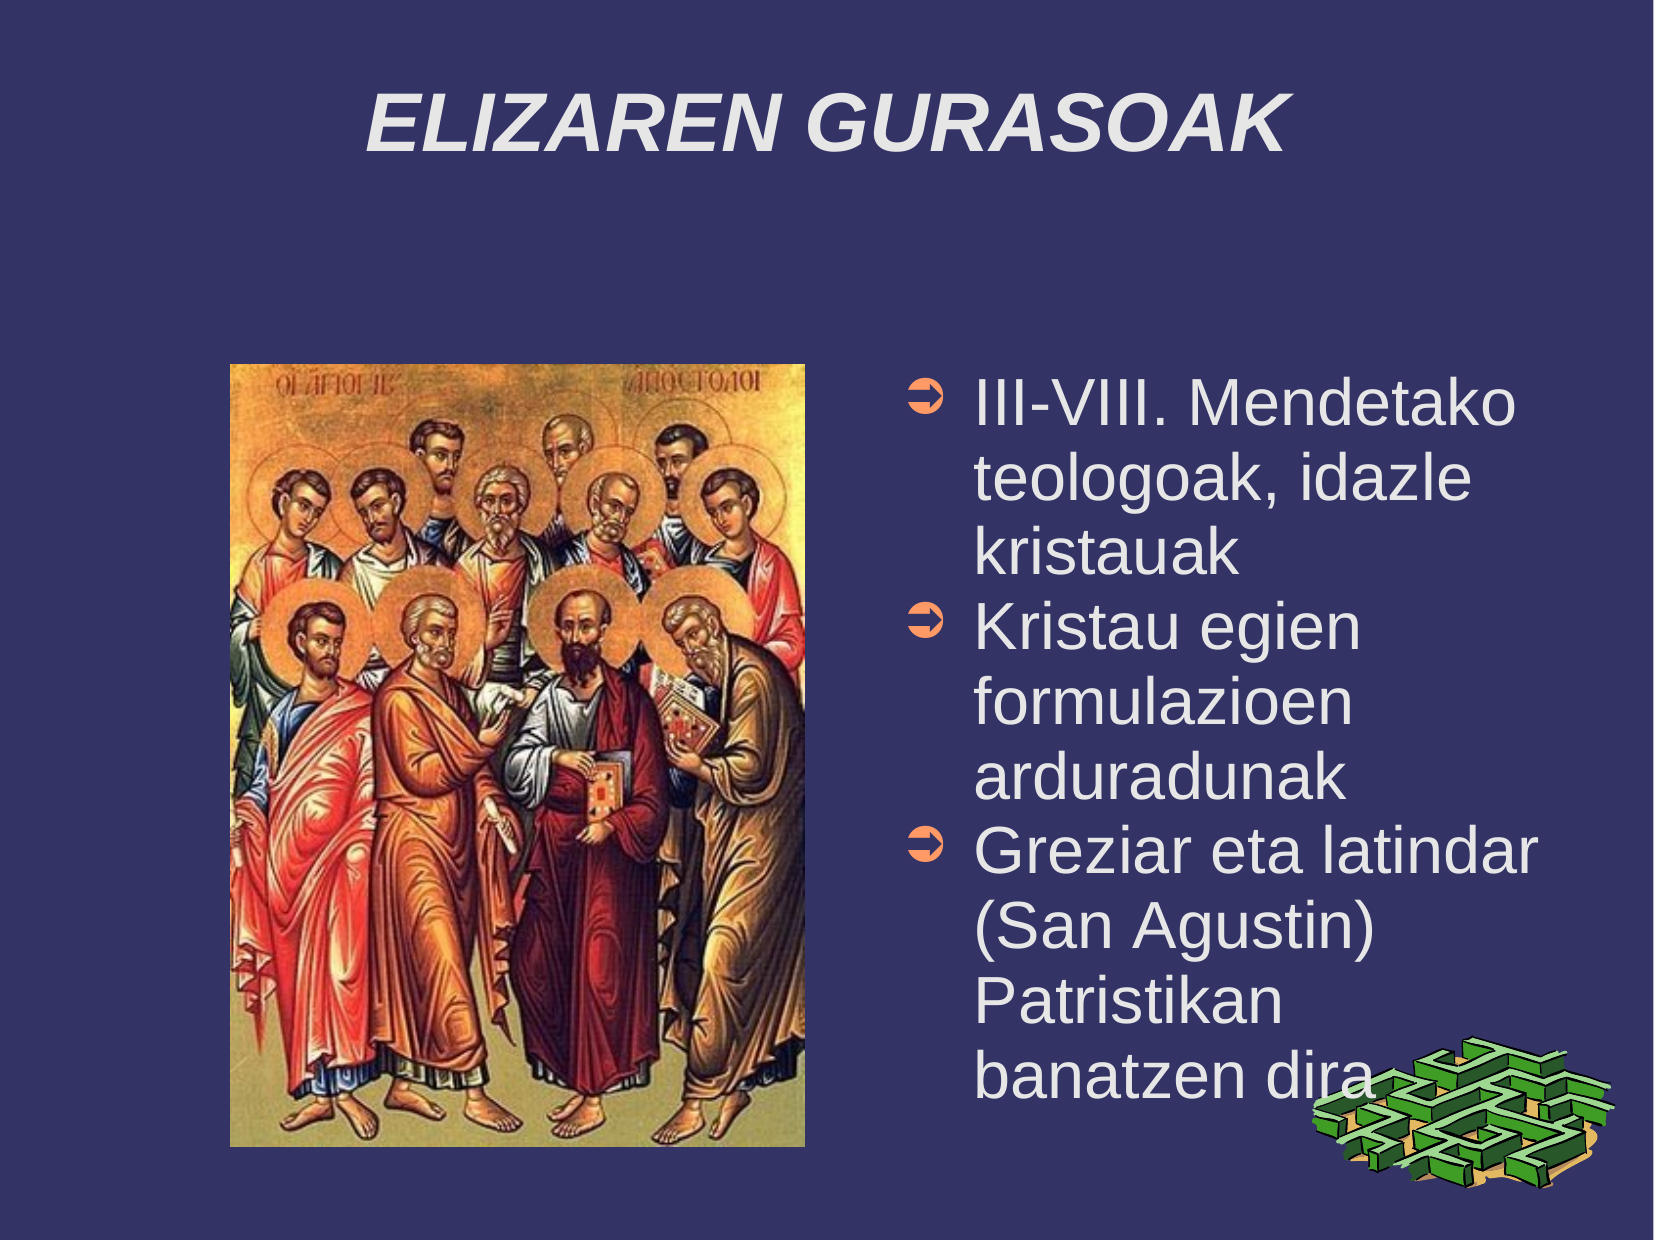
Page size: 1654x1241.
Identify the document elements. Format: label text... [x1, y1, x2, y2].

title ELIZAREN GURASOAK [121, 19, 1534, 227]
picture [230, 364, 805, 1147]
list III-VIII. Mendetako teologoak, idazle kristauak Kristau egien formulazioen arduradunak Greziar eta latindar (San Agustin) Patristikan banatzen dira [891, 364, 1570, 1147]
